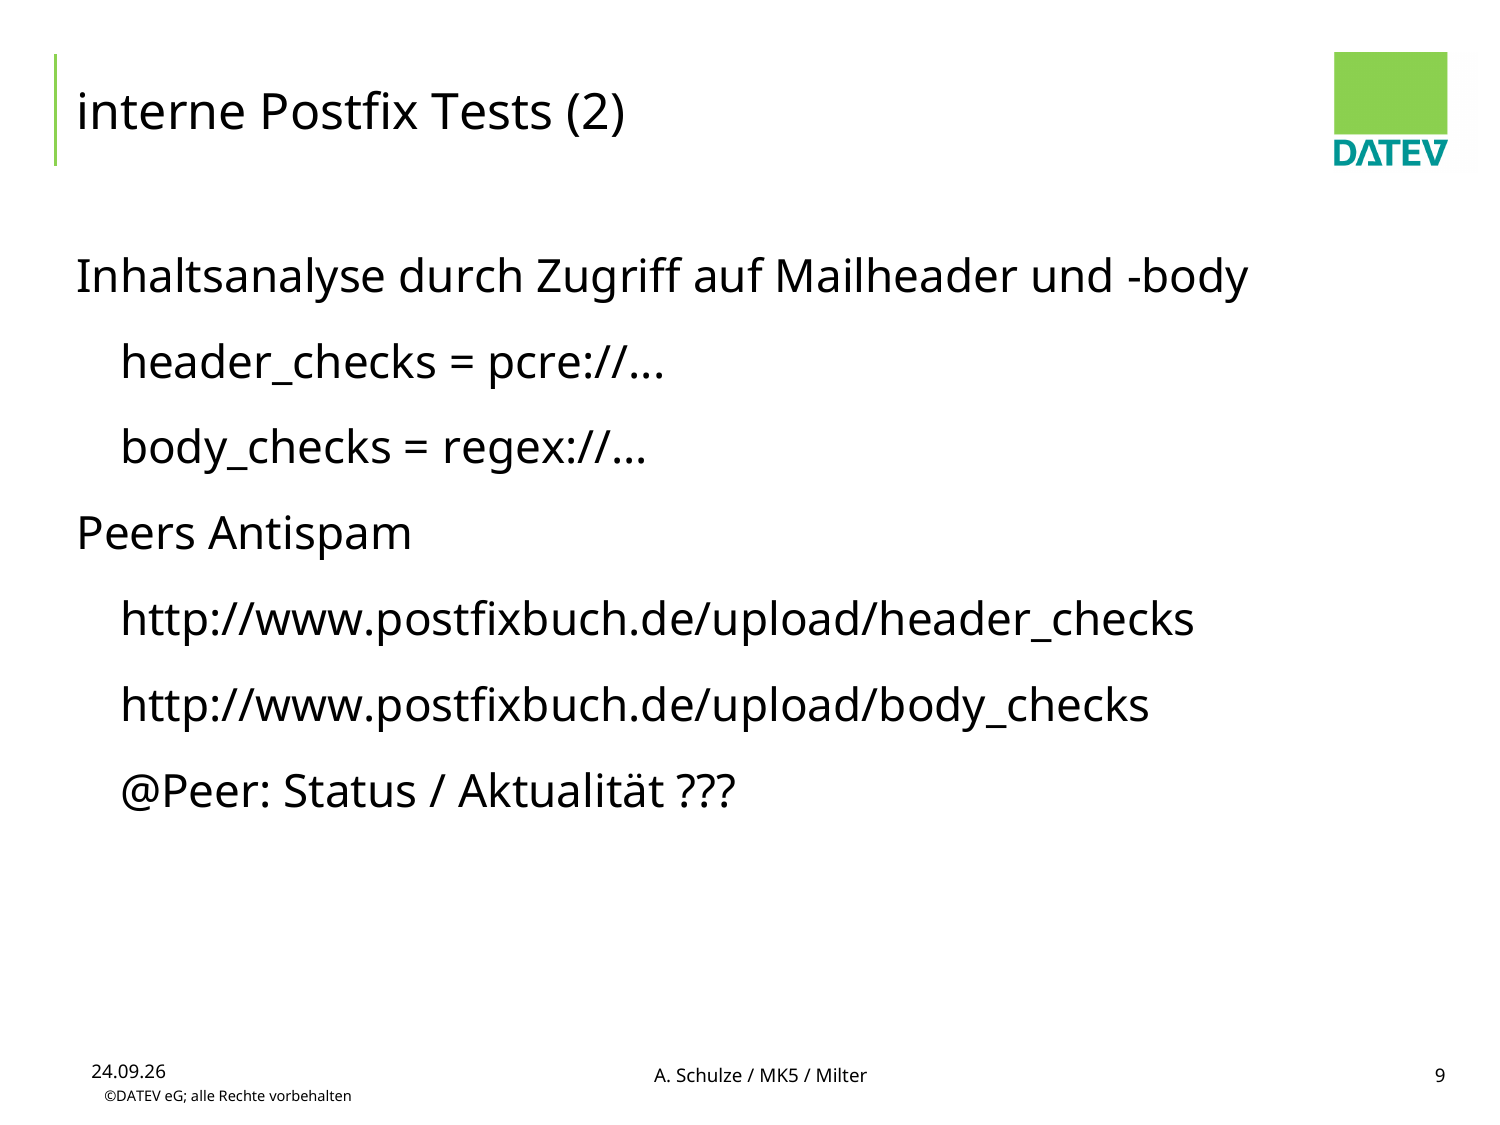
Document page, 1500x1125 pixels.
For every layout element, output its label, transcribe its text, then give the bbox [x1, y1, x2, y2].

title interne Postfix Tests (2) [76, 46, 1235, 174]
picture [1333, 52, 1478, 173]
list Inhaltsanalyse durch Zugriff auf Mailheader und -body header_checks = pcre://... body_checks = regex://... Peers Antispam http://www.postfixbuch.de/upload/header_checks http://www.postfixbuch.de/upload/body_checks @Peer: Status / Aktualität ??? [76, 243, 1447, 1026]
